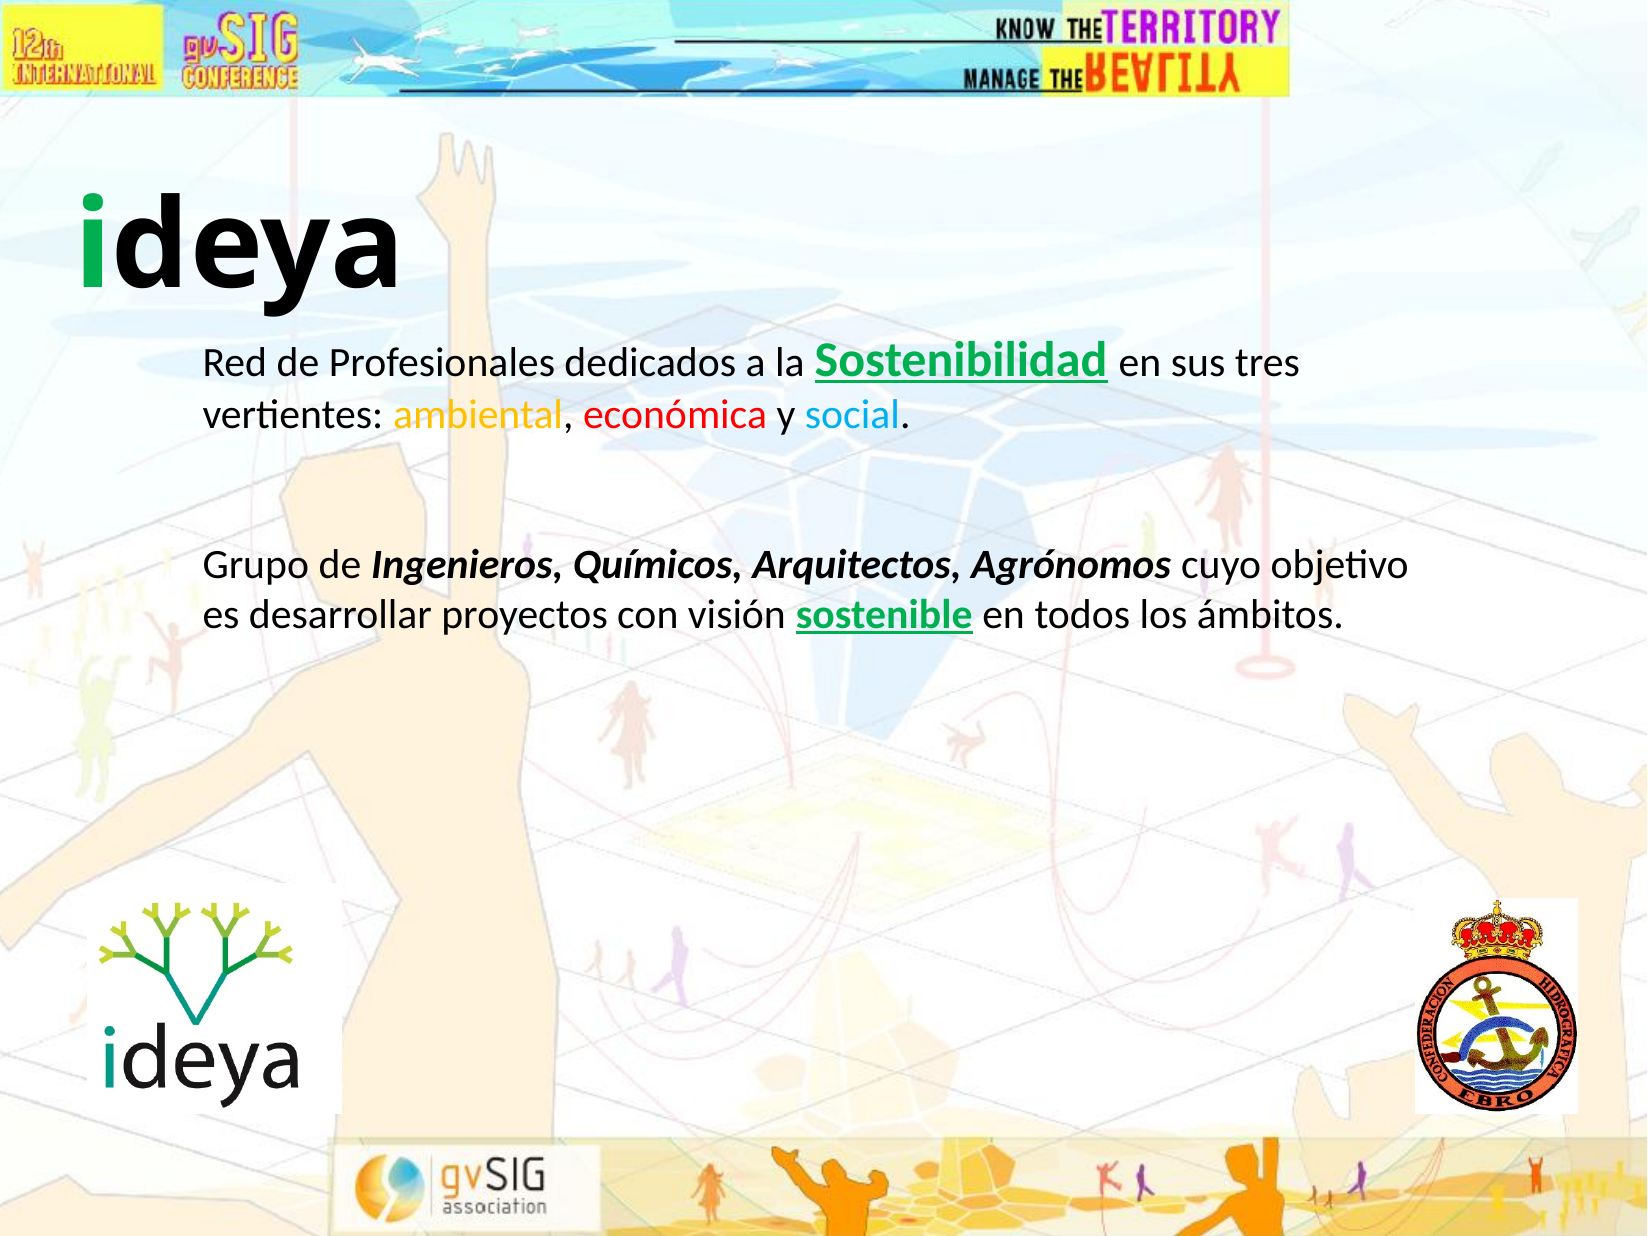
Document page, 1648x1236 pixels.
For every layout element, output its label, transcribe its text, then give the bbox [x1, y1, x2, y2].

text_box Red de Profesionales dedicados a la Sostenibilidad en sus tres vertientes: ambiental, económica y social. Grupo de Ingenieros, Químicos, Arquitectos, Agrónomos cuyo objetivo es desarrollar proyectos con visión sostenible en todos los ámbitos. [187, 319, 1468, 645]
picture [0, 0, 1648, 1236]
title ideya [32, 155, 447, 320]
